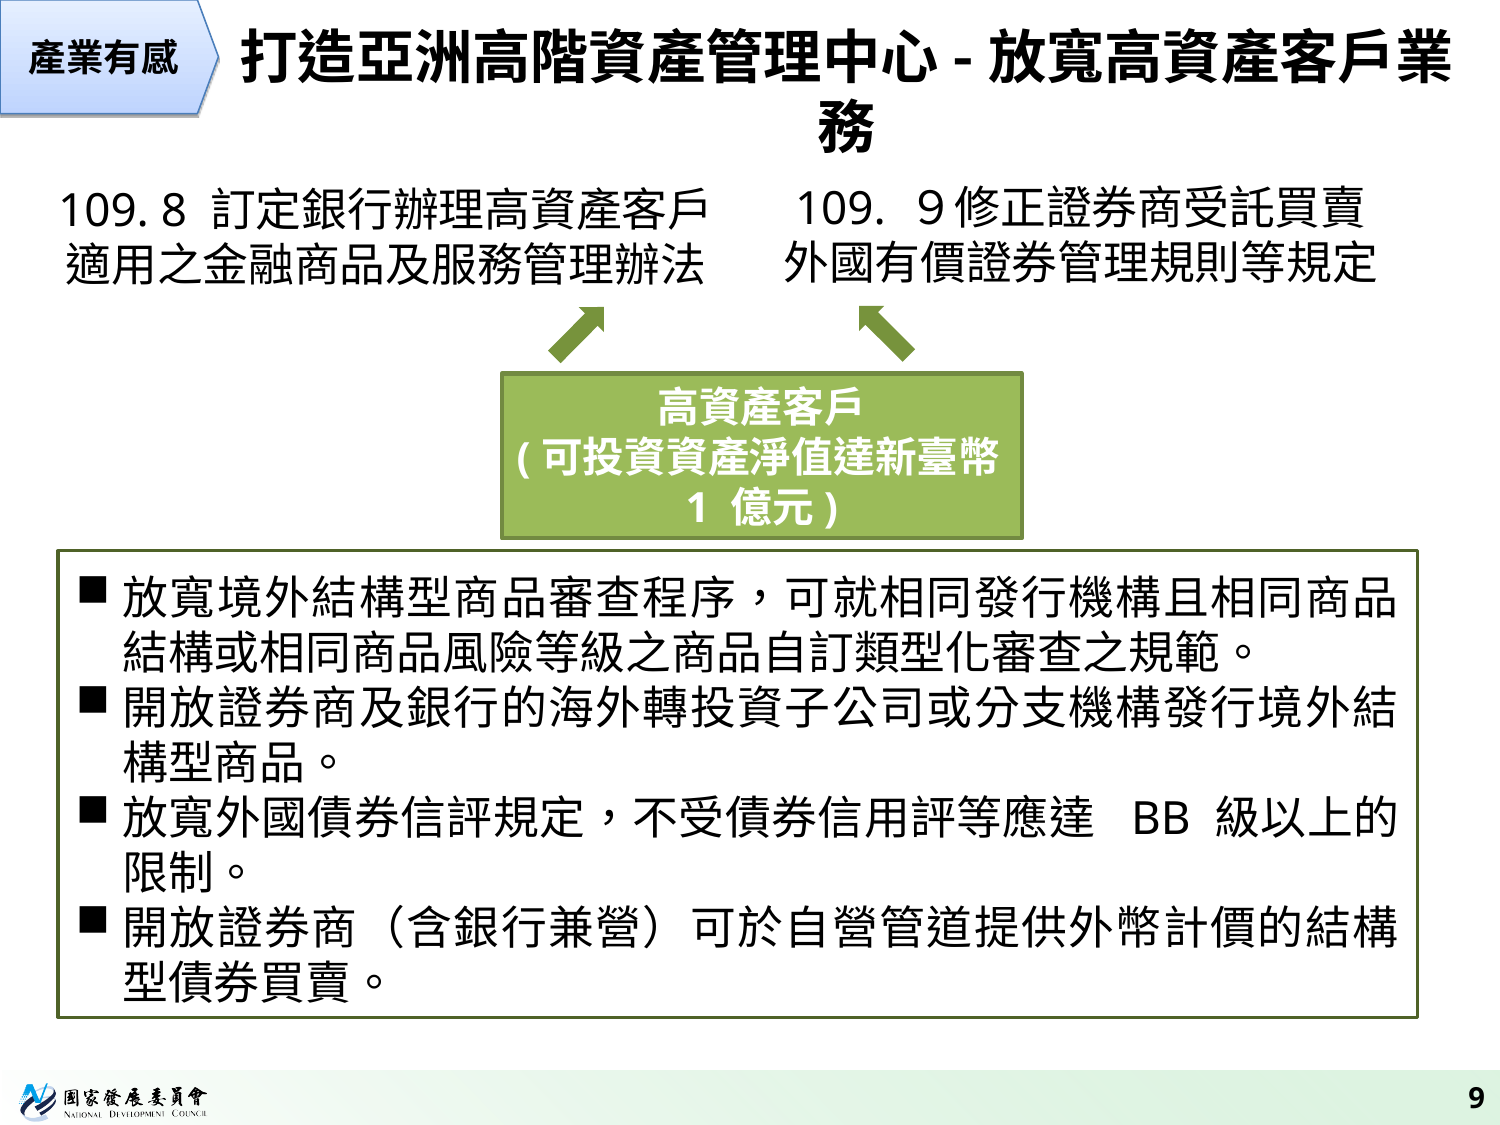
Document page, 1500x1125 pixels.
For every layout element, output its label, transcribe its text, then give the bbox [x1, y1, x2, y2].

text_box [548, 306, 604, 364]
text_box 產業有感 [0, 0, 219, 114]
text_box 放寬境外結構型商品審查程序，可就相同發行機構且相同商品結構或相同商品風險等級之商品自訂類型化審查之規範。 開放證券商及銀行的海外轉投資子公司或分支機構發行境外結構型商品。 放寬外國債券信評規定，不受債券信用評等應達 BB 級以上的限制。 開放證券商（含銀行兼營）可於自營管道提供外幣計價的結構型債券買賣。 [57, 550, 1418, 1018]
text_box 109. ９修正證券商受託買賣外國有價證券管理規則等規定 [761, 172, 1400, 295]
title 打造亞洲高階資產管理中心-放寬高資產客戶業務 [206, 30, 1488, 151]
text_box [859, 305, 916, 362]
picture [12, 1074, 230, 1122]
text_box 109. 8 訂定銀行辦理高資產客戶適用之金融商品及服務管理辦法 [41, 177, 731, 294]
text_box 高資產客戶 (可投資資產淨值達新臺幣1 億元) [501, 373, 1022, 539]
